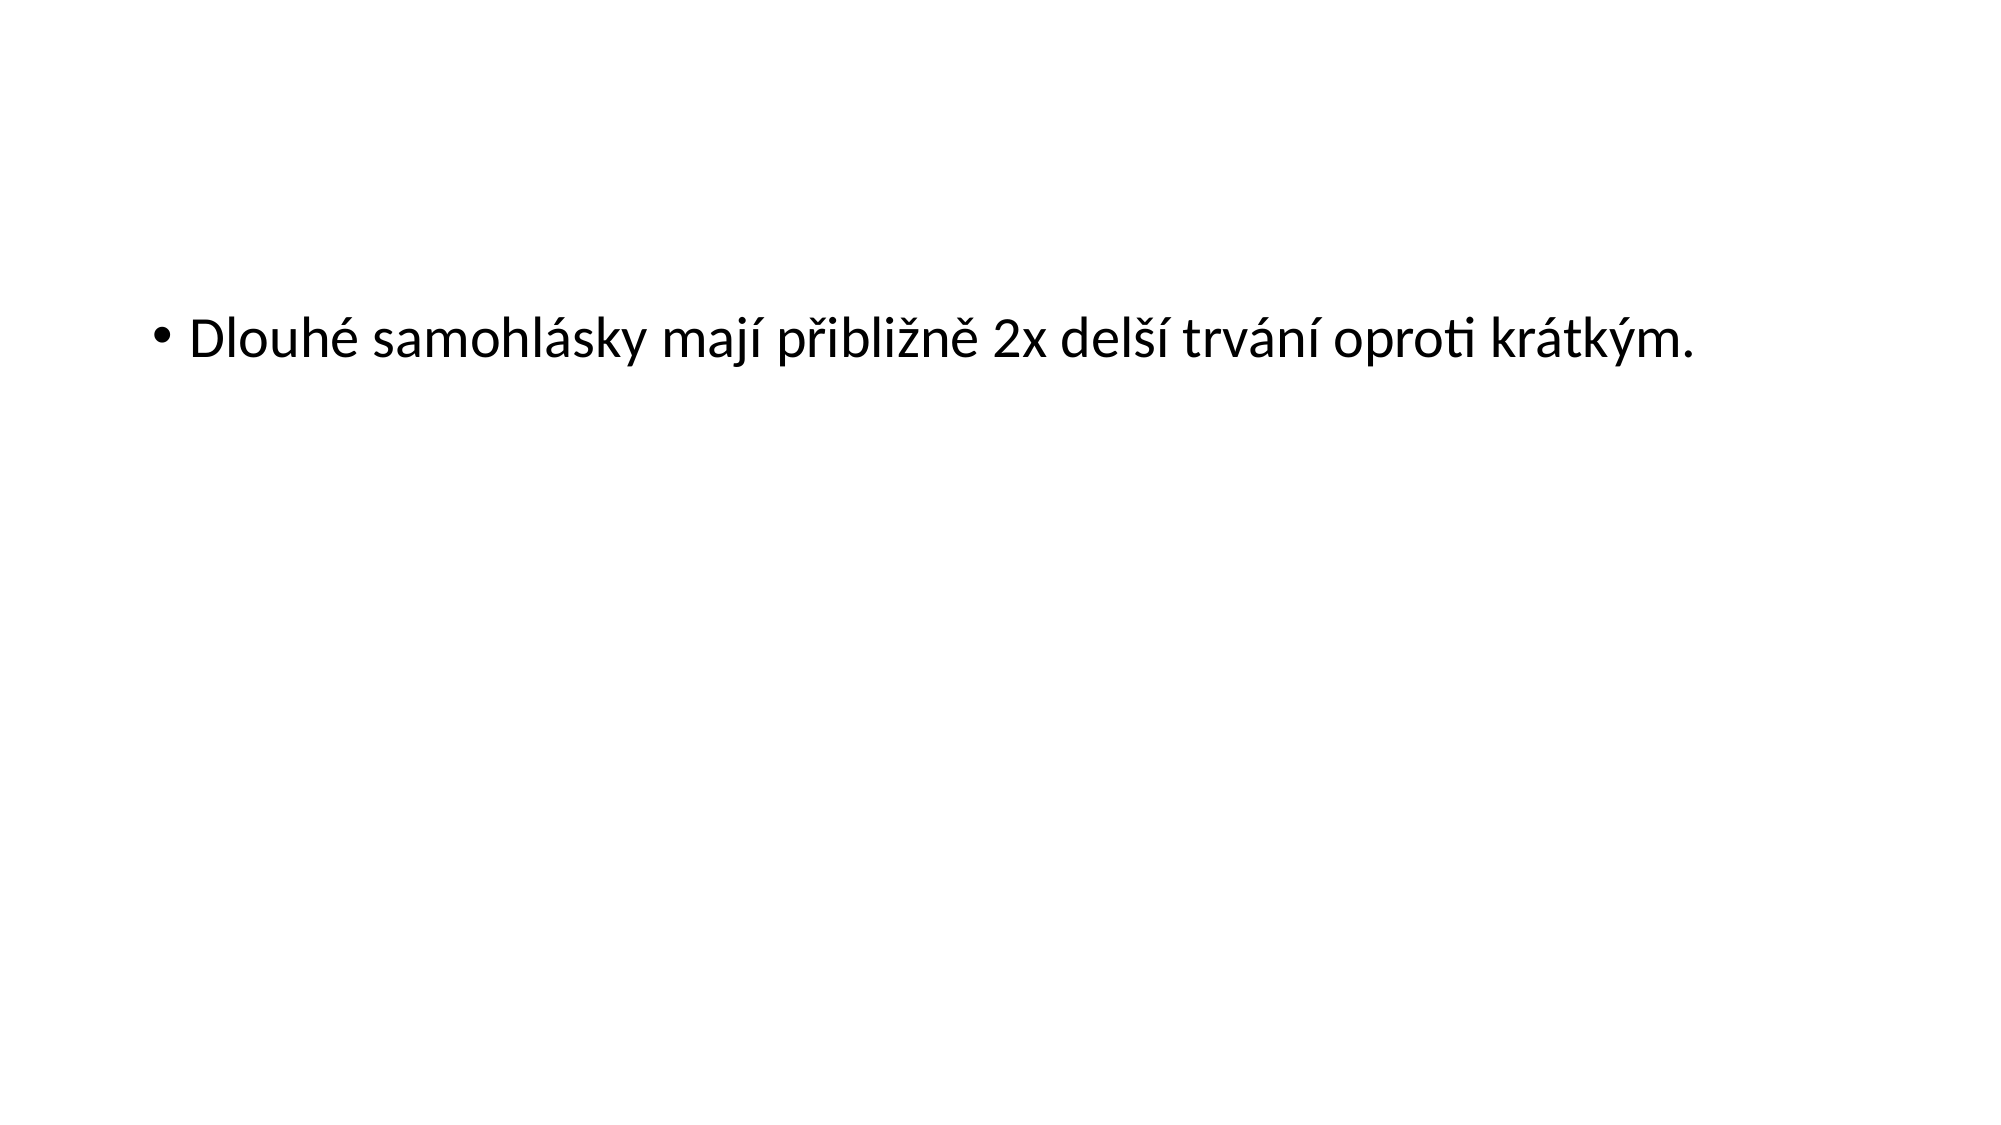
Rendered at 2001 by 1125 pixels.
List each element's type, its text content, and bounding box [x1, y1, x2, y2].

list Dlouhé samohlásky mají přibližně 2x delší trvání oproti krátkým. [137, 299, 1863, 1014]
